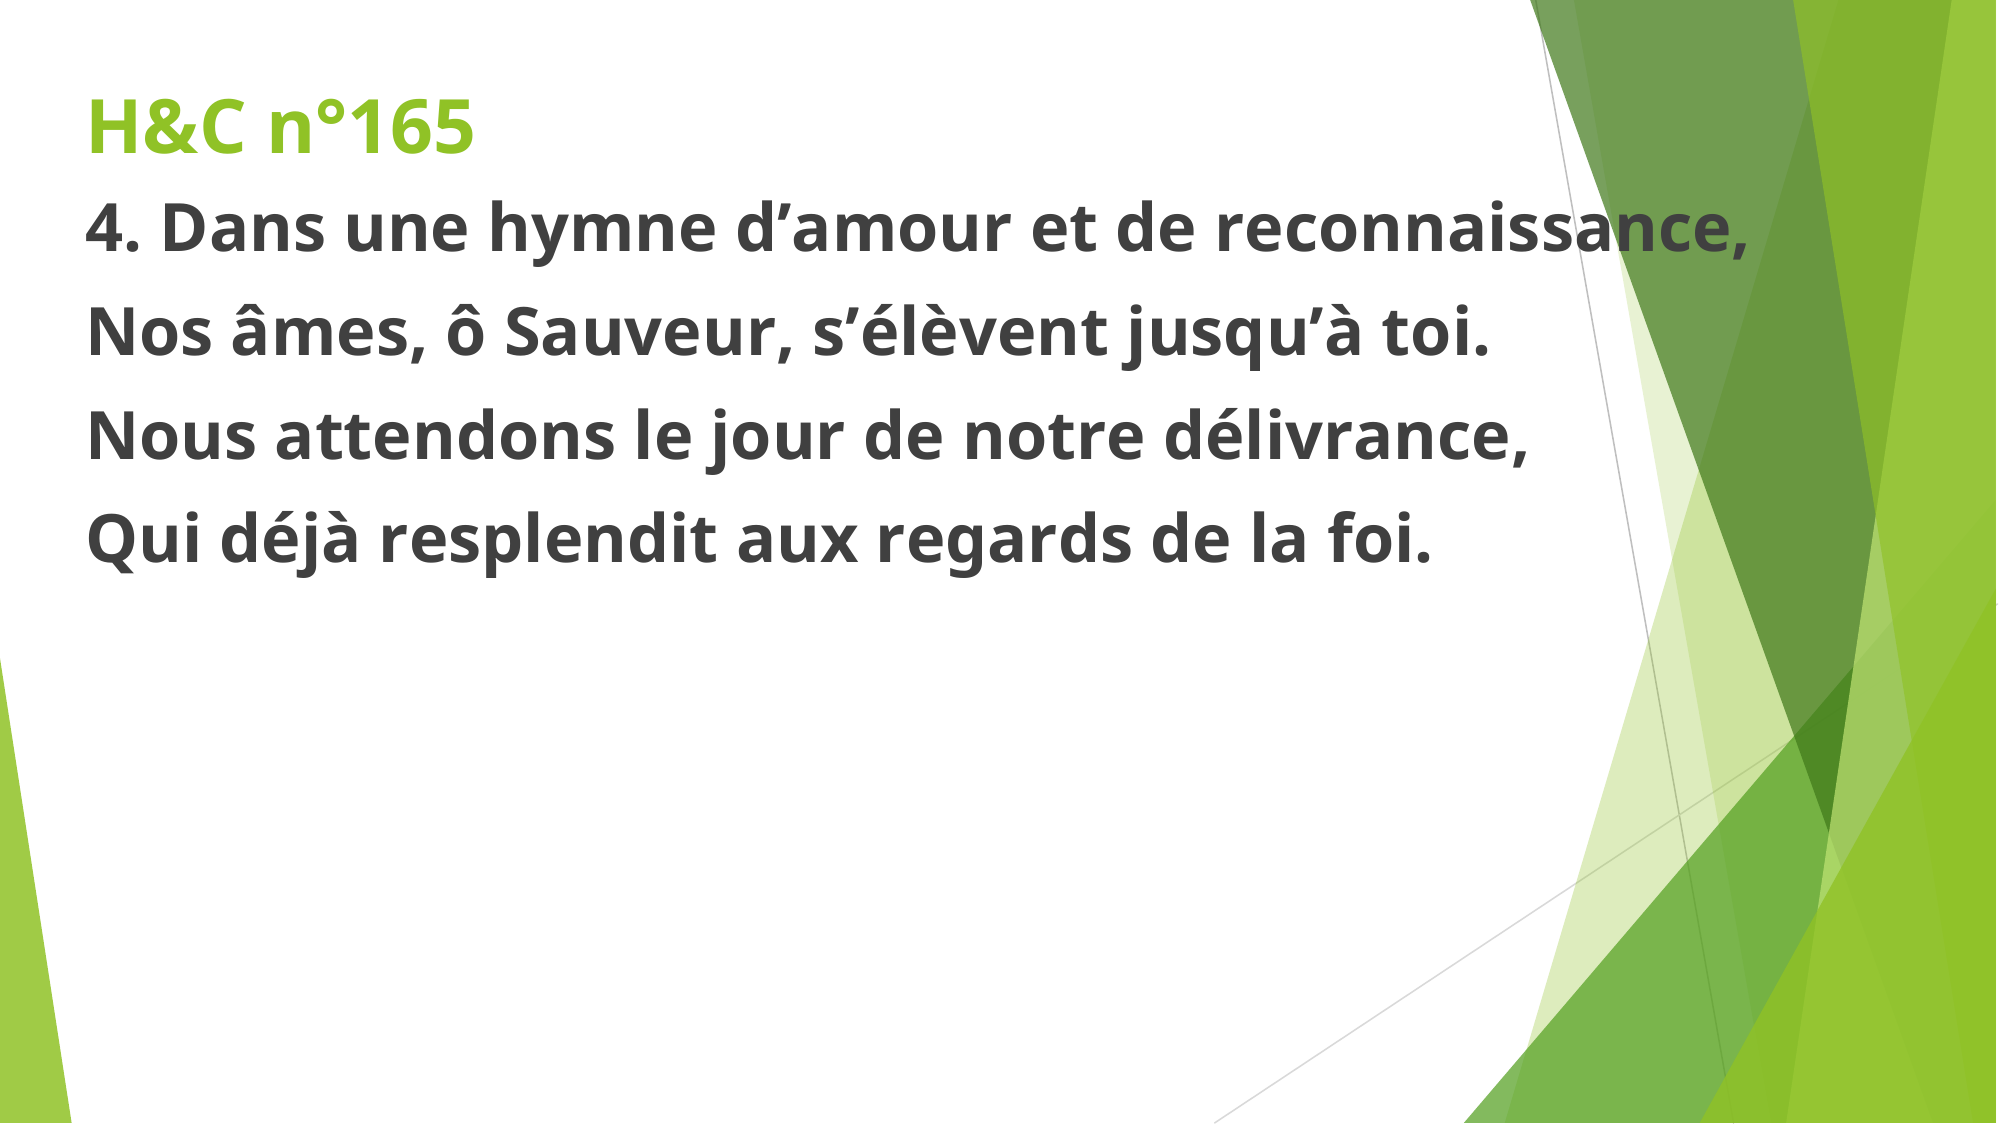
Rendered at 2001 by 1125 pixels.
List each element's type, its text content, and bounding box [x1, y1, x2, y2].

text_box H&C n°165 [70, 70, 603, 165]
text_box 4. Dans une hymne d’amour et de reconnaissance, Nos âmes, ô Sauveur, s’élèvent jusqu’à toi. Nous attendons le jour de notre délivrance, Qui déjà resplendit aux regards de la foi. [70, 165, 1985, 1079]
